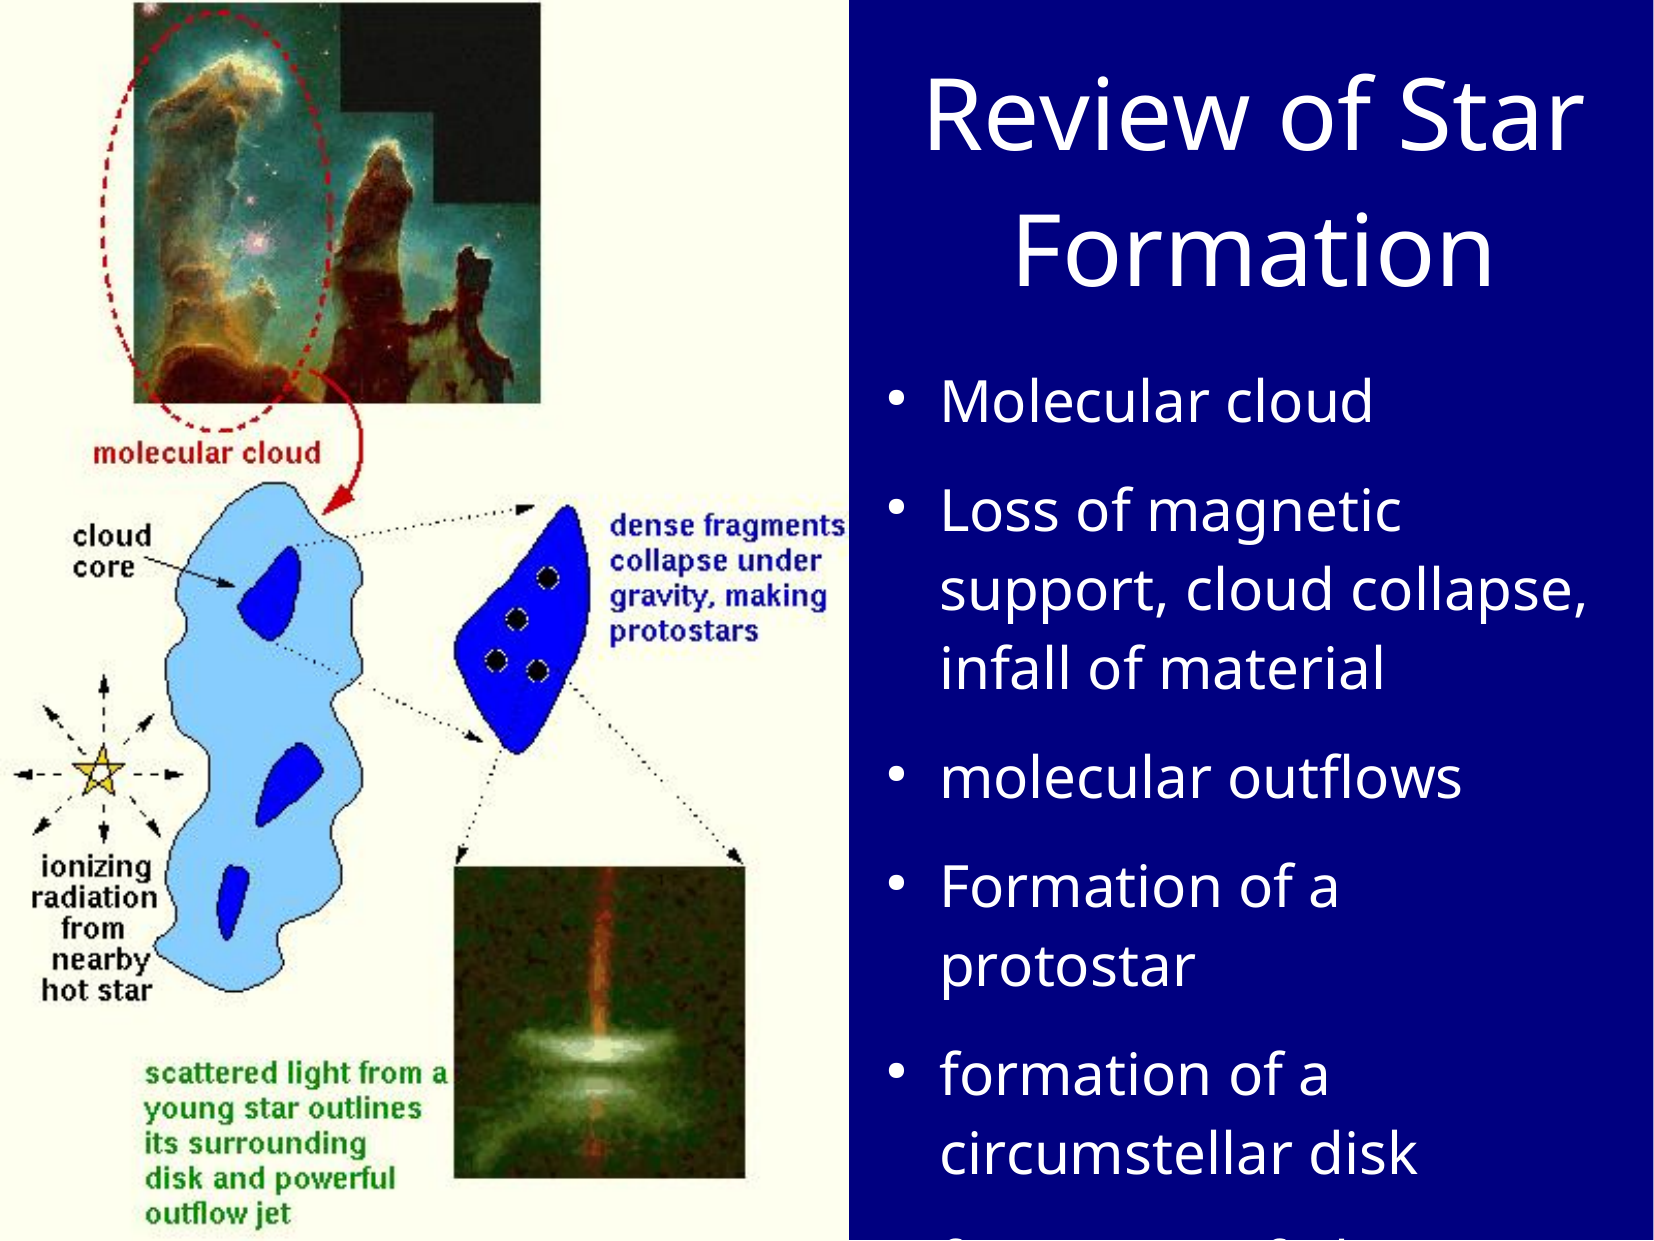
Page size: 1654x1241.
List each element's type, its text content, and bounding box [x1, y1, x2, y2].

list Molecular cloud Loss of magnetic support, cloud collapse, infall of material molecular outflows Formation of a protostar formation of a circumstellar disk formation of planets in the disk [868, 360, 1607, 1181]
picture [0, 0, 849, 1241]
title Review of Star Formation [902, 63, 1606, 295]
